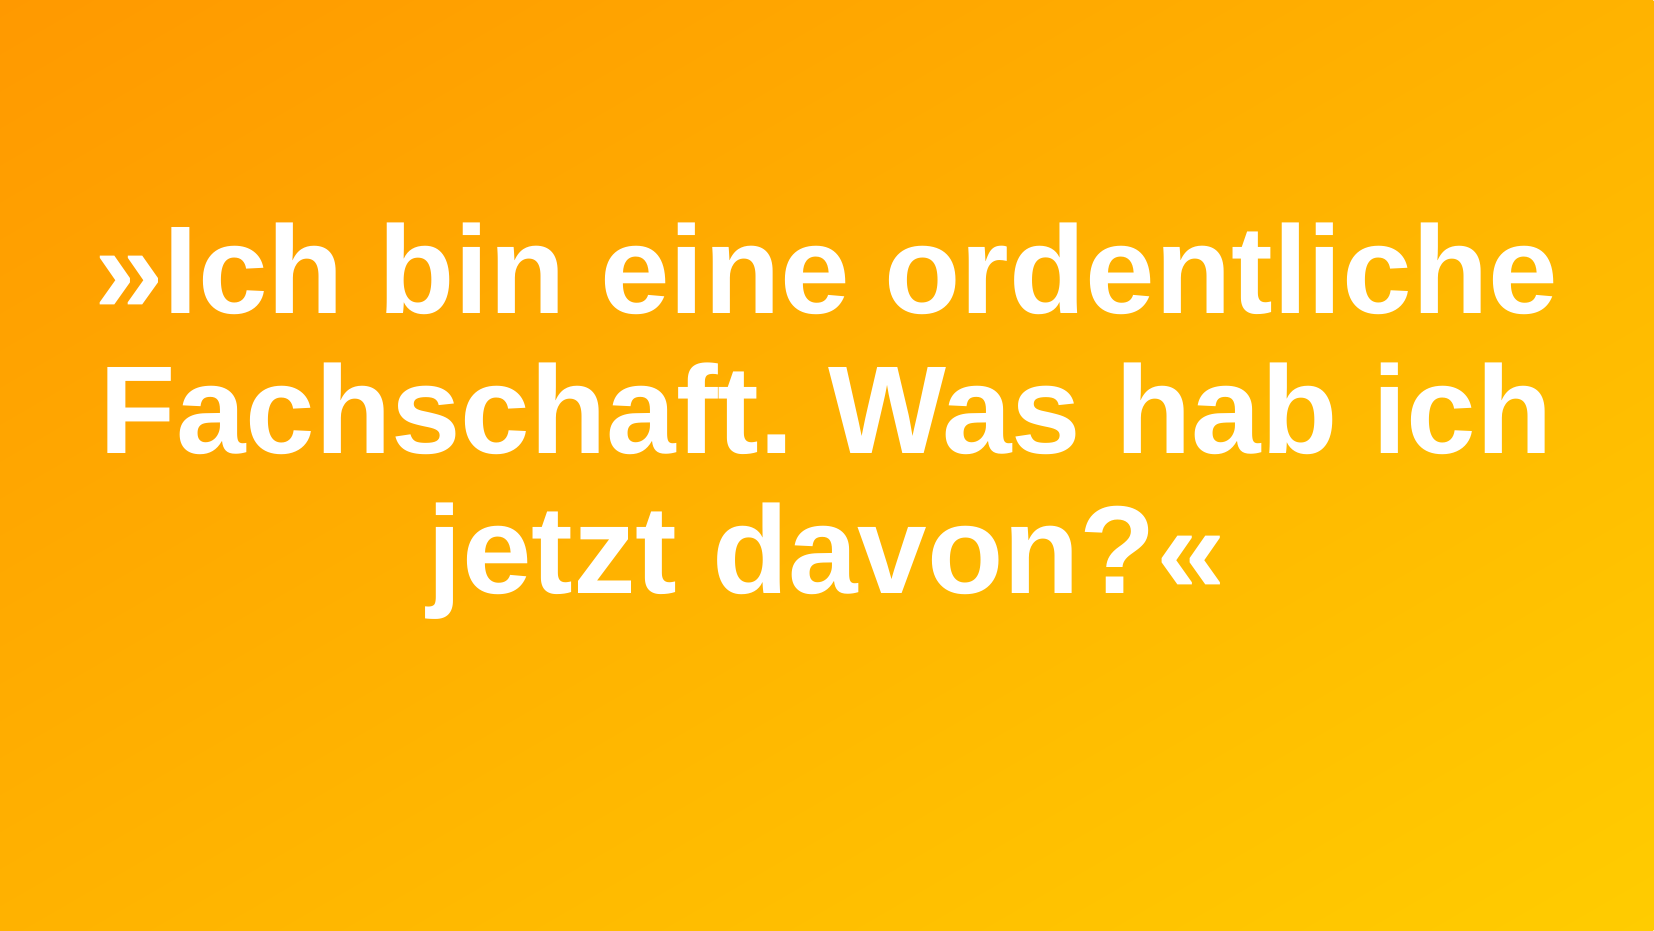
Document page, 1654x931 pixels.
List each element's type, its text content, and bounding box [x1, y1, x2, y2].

title »Ich bin eine ordentliche Fachschaft. Was hab ich jetzt davon?« [82, 200, 1571, 620]
